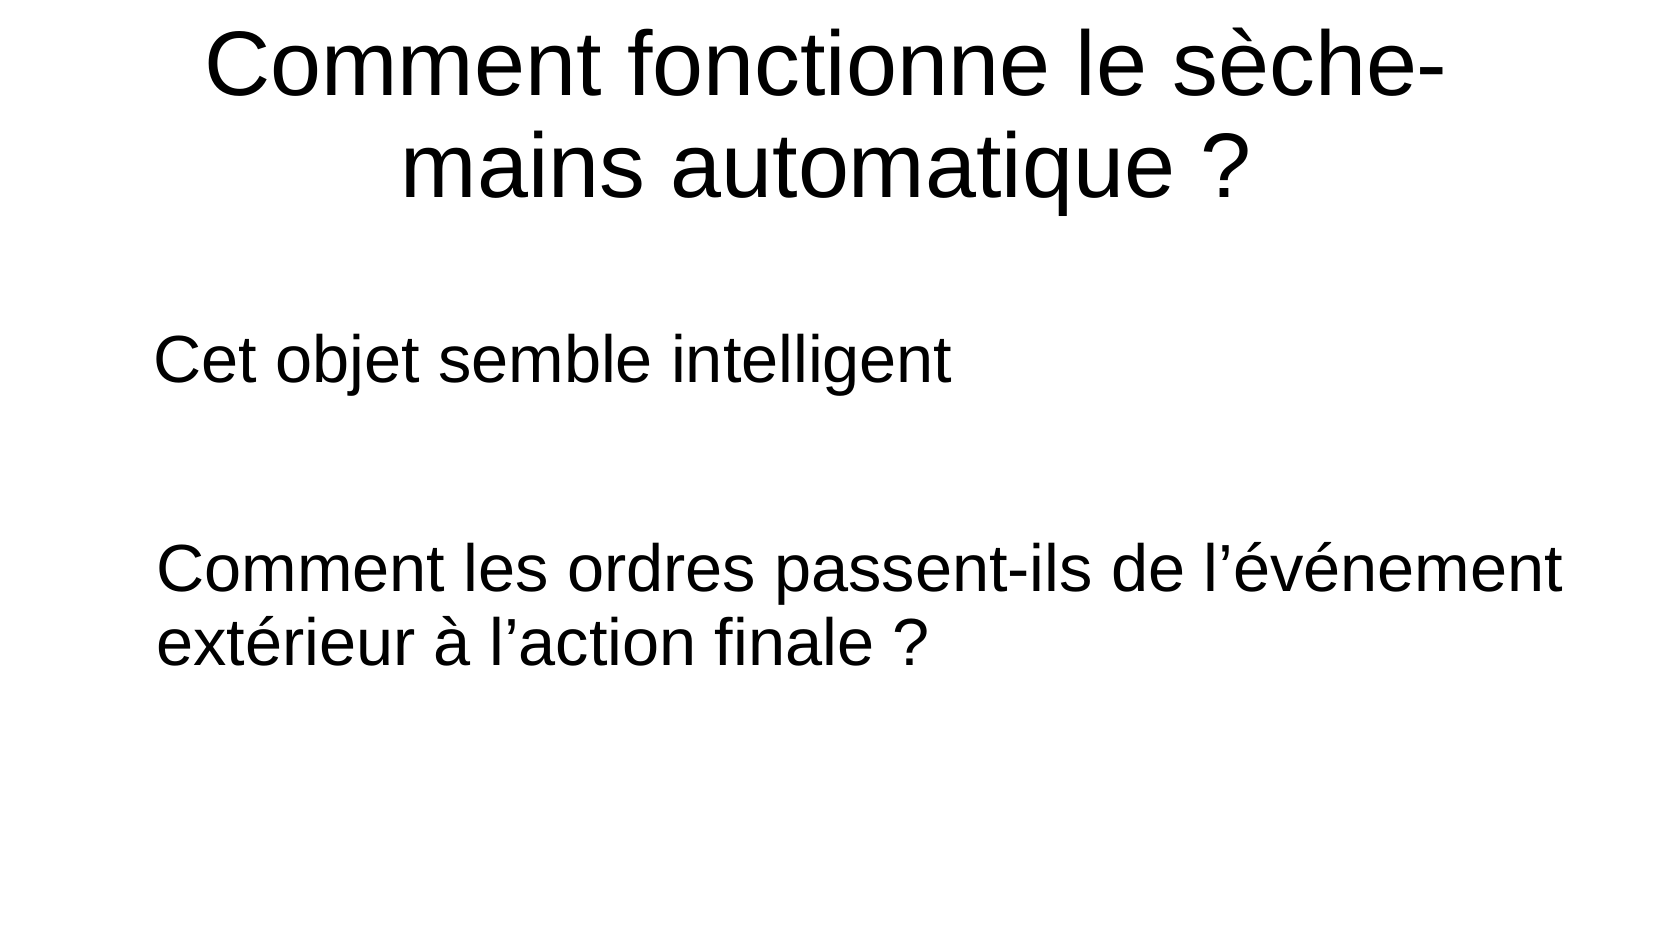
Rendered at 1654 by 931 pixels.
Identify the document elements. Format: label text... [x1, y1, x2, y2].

title Comment fonctionne le sèche-mains automatique ? [82, 12, 1571, 217]
list Cet objet semble intelligent Comment les ordres passent-ils de l’événement extérieur à l’action finale ? [82, 217, 1571, 758]
